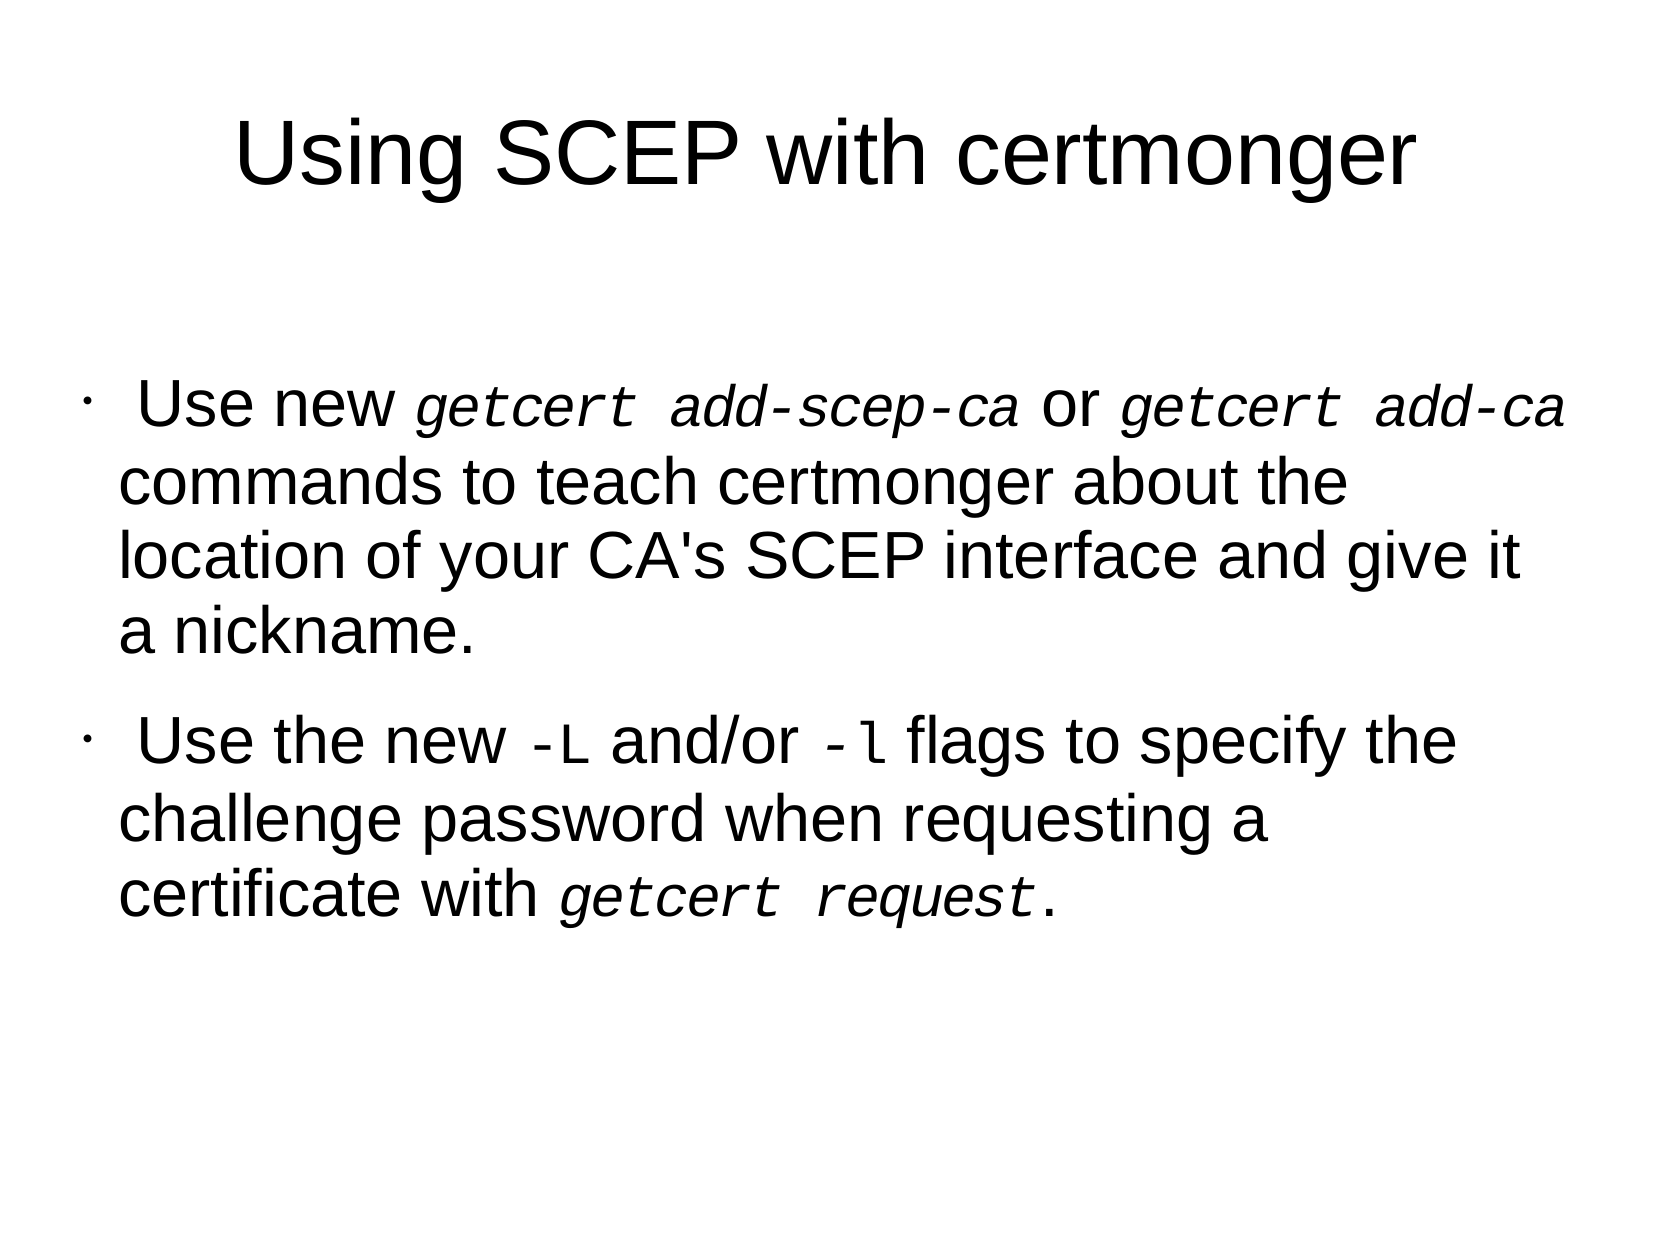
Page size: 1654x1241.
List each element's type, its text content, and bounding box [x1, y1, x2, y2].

subtitle Use new getcert add-scep-ca or getcert add-ca commands to teach certmonger about the location of your CA's SCEP interface and give it a nickname. Use the new -L and/or -l flags to specify the challenge password when requesting a certificate with getcert request. [82, 290, 1571, 1010]
title Using SCEP with certmonger [82, 49, 1571, 257]
